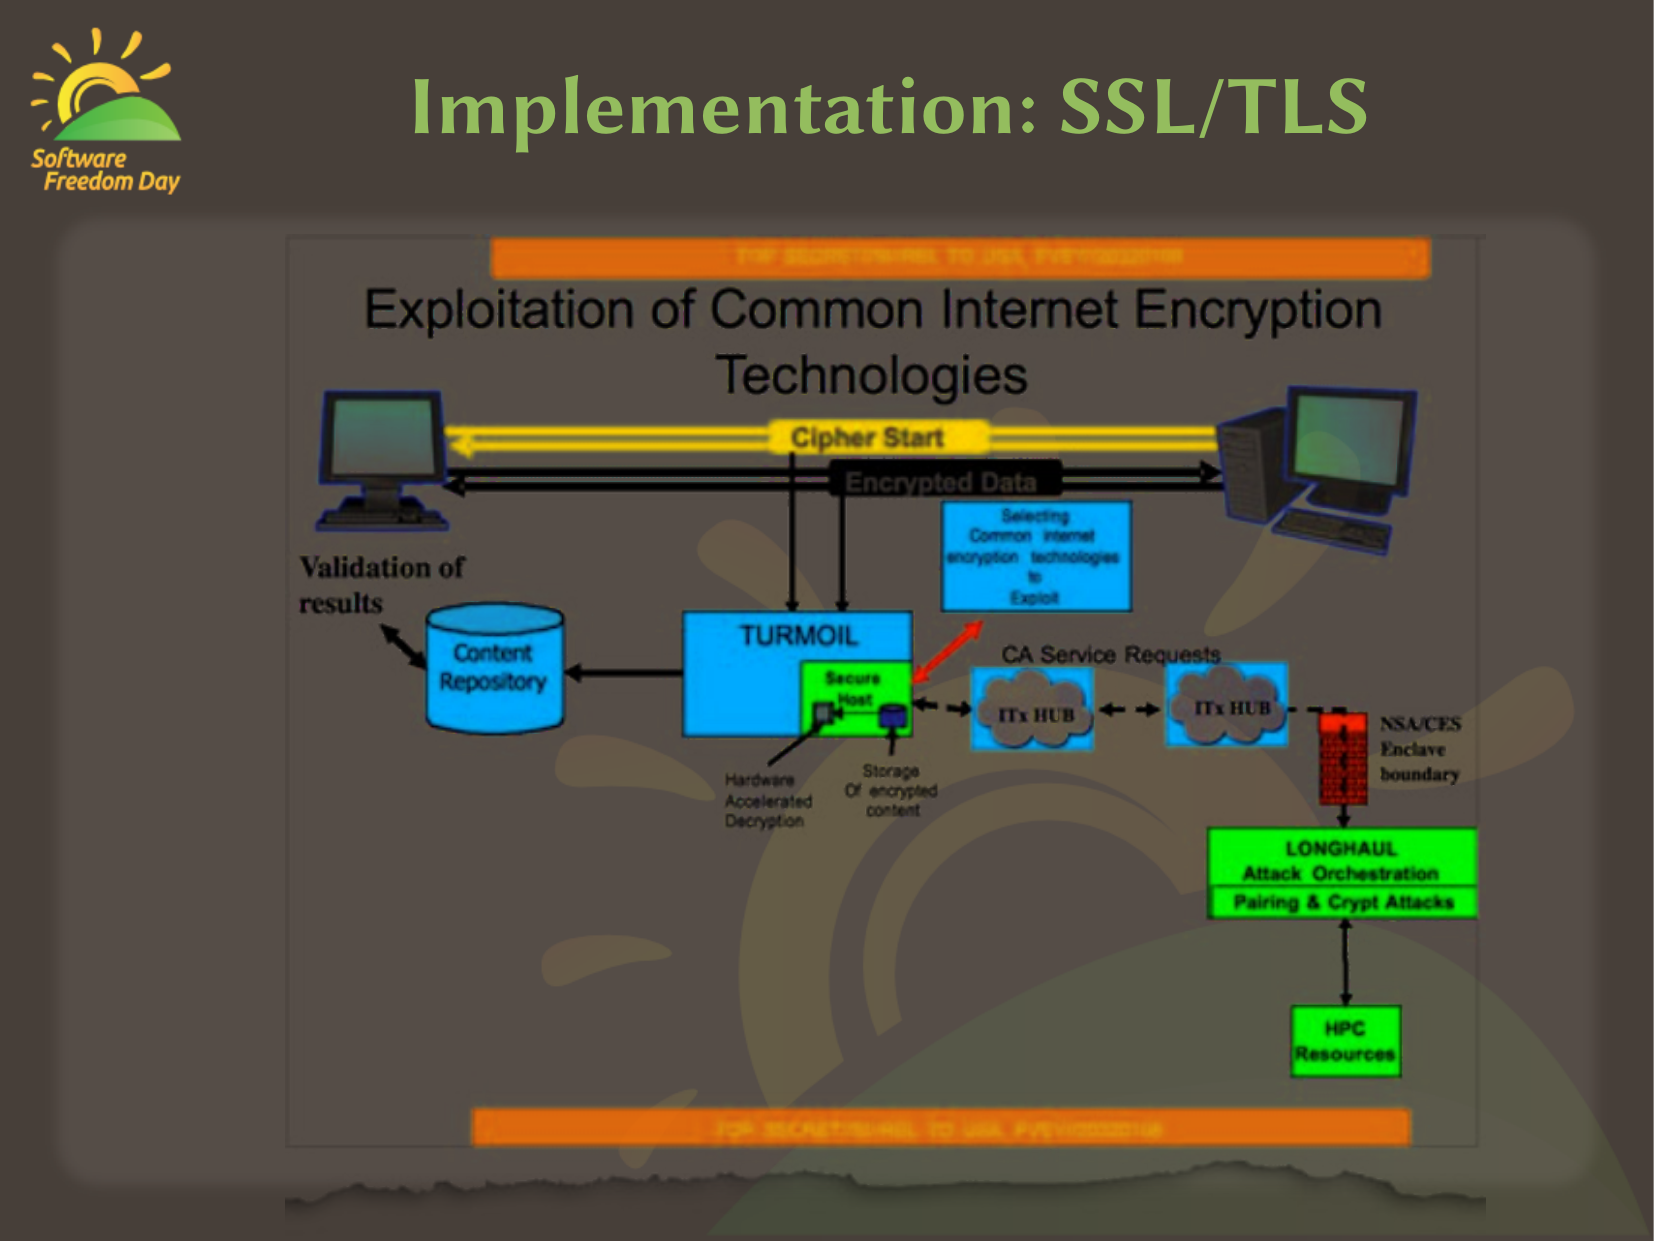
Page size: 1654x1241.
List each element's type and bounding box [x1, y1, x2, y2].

text_box [210, 9, 1571, 205]
picture [0, 0, 1654, 1241]
